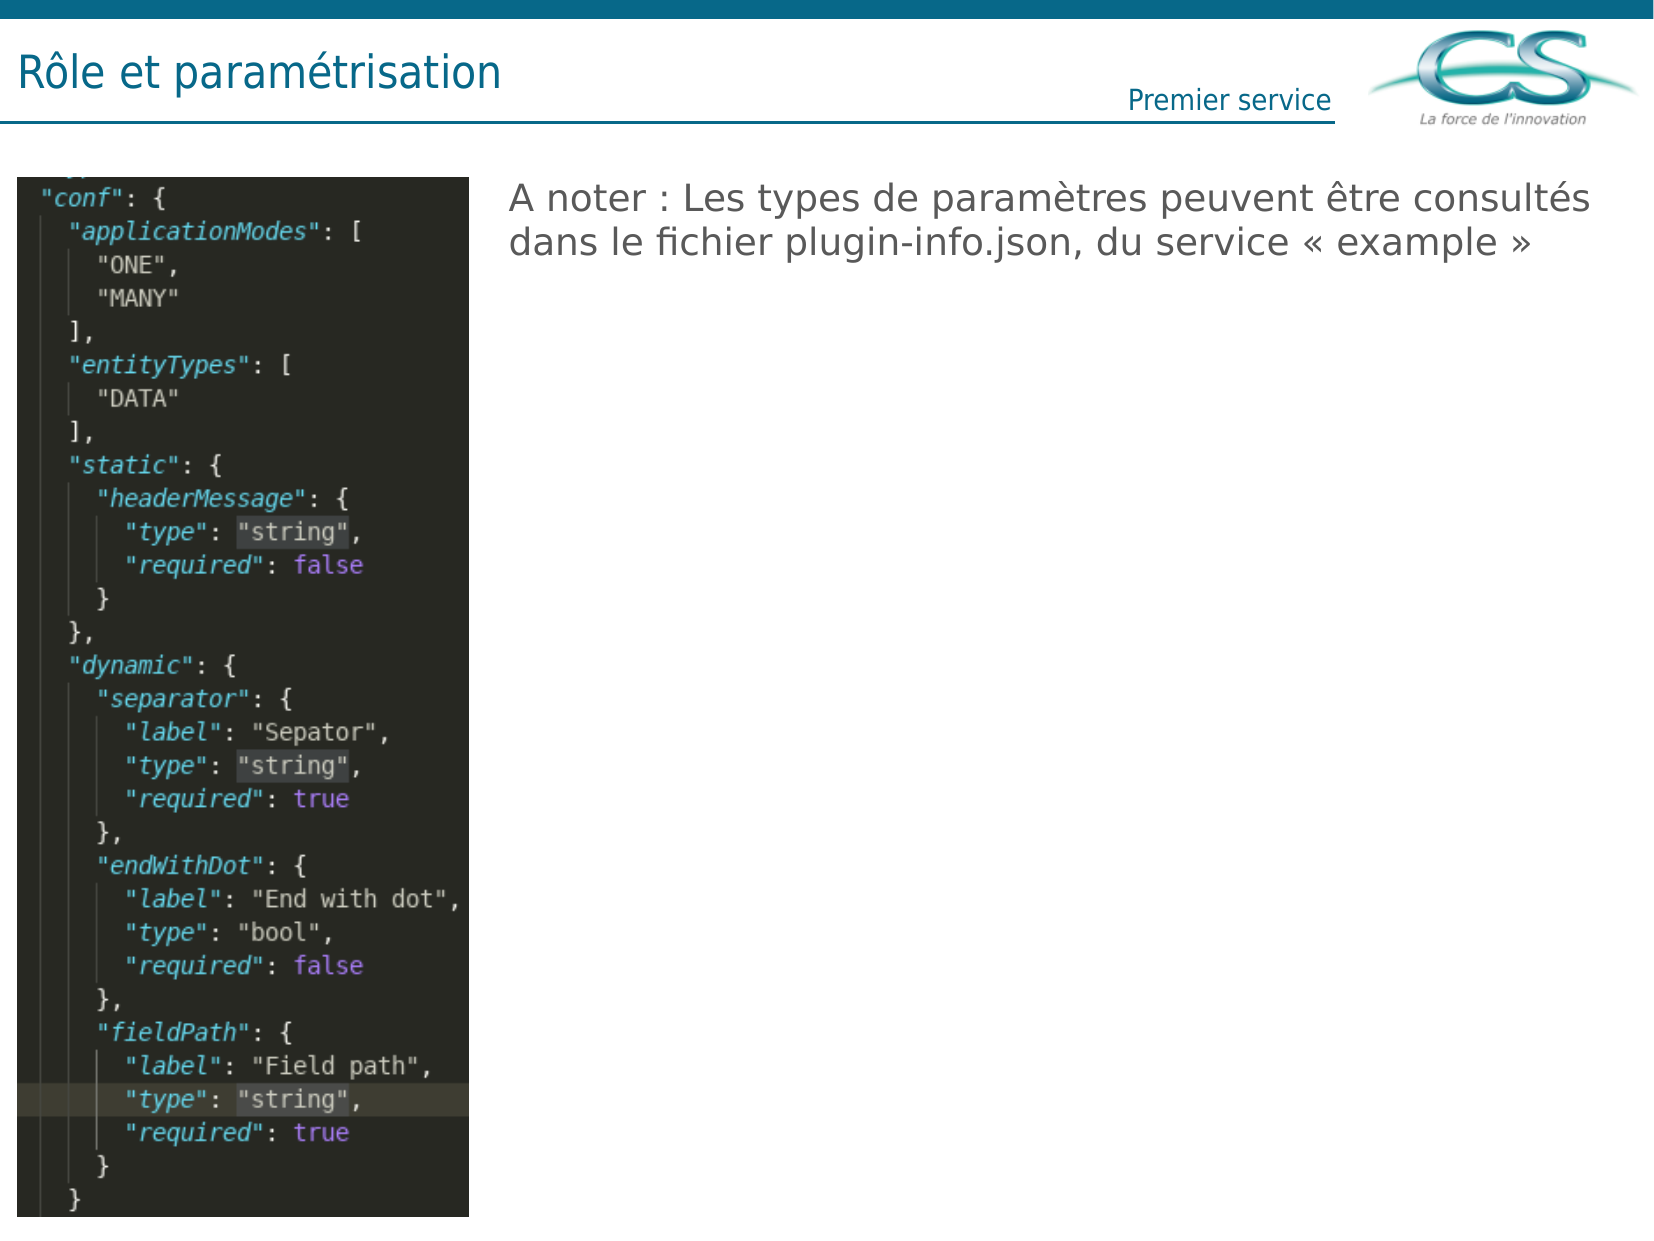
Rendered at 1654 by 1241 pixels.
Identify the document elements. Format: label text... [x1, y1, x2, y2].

picture [1368, 28, 1642, 128]
text_box Premier service [1116, 71, 1359, 164]
title Rôle et paramétrisation [17, 46, 1368, 106]
picture [17, 177, 469, 1217]
list A noter : Les types de paramètres peuvent être consultés dans le fichier plugin-info.json, du service « example » [508, 177, 1619, 1217]
